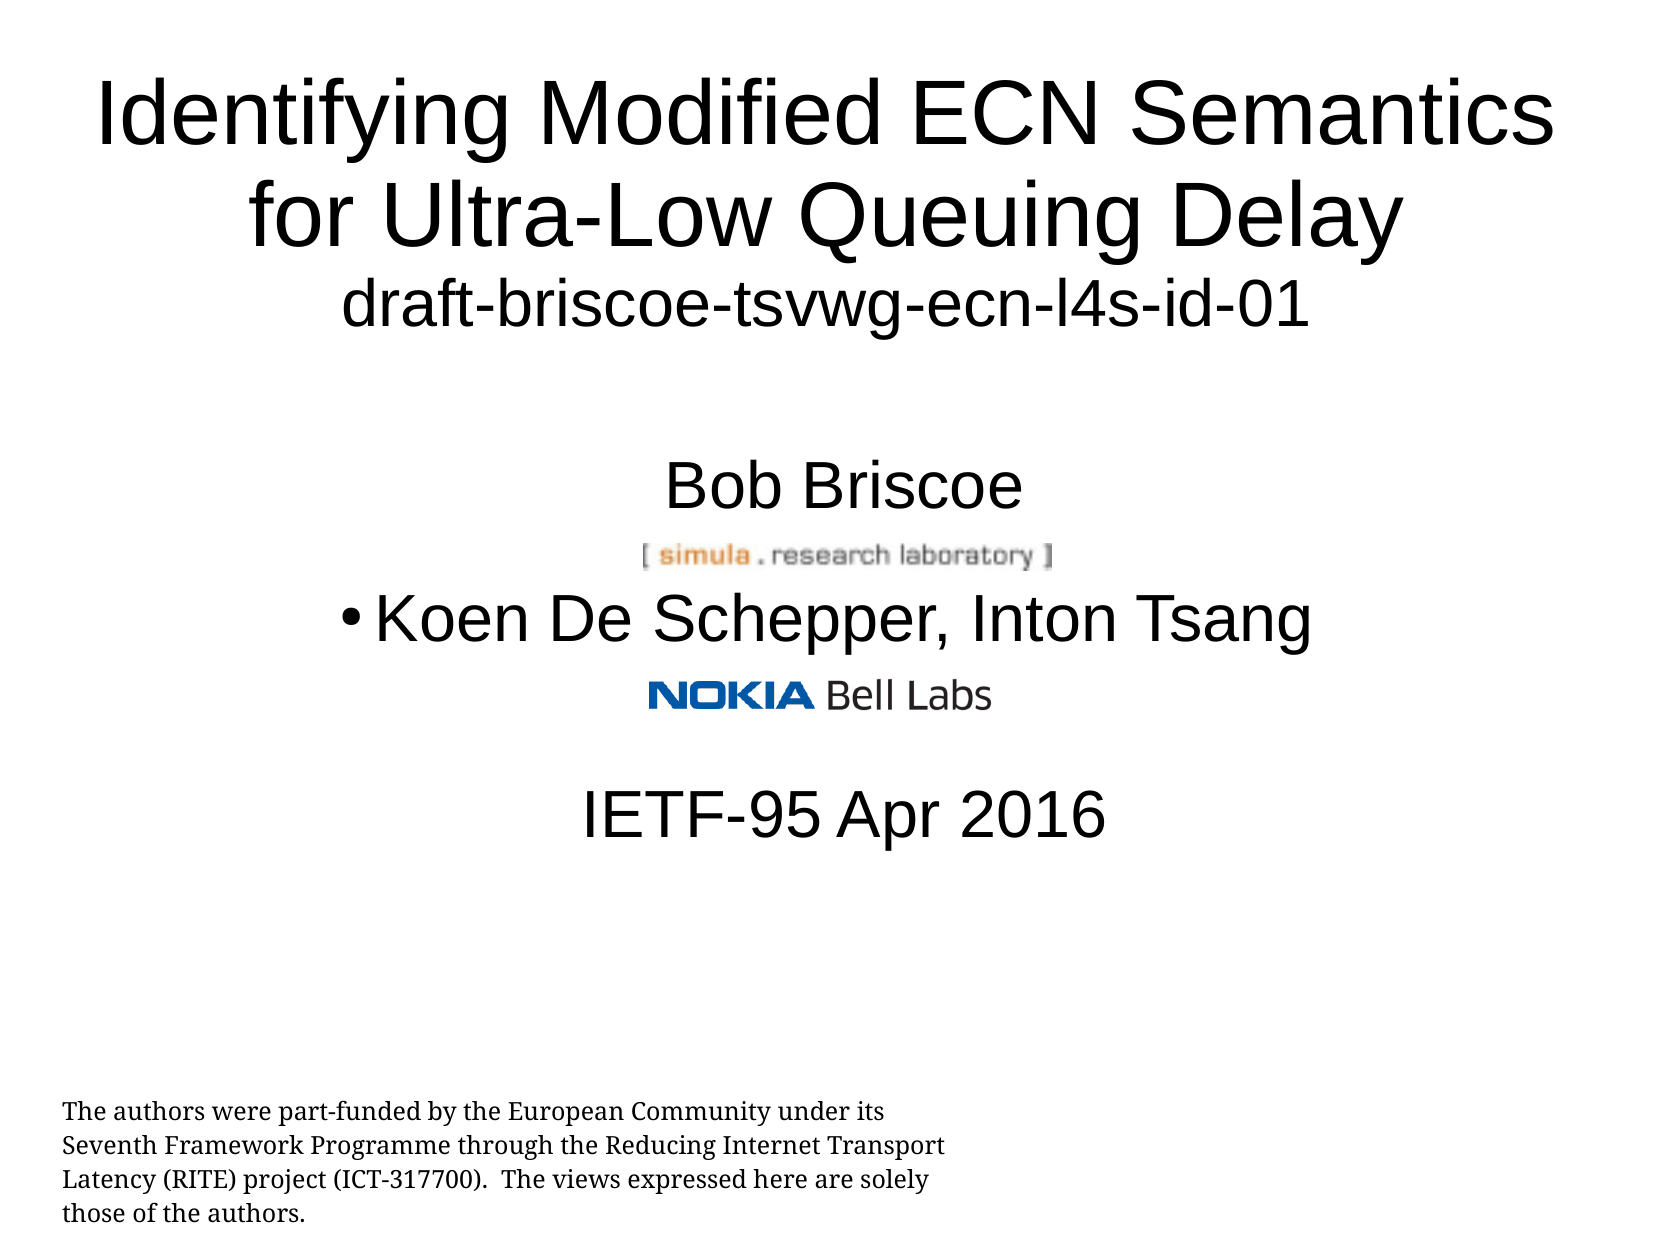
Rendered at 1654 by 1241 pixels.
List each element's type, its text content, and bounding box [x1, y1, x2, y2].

picture [649, 681, 815, 709]
title Identifying Modified ECN Semantics for Ultra-Low Queuing Delay draft-briscoe-tsvwg-ecn-l4s-id-01 [82, 12, 1571, 290]
picture [643, 543, 1052, 571]
text_box The authors were part-funded by the European Community under its Seventh Framework Programme through the Reducing Internet Transport Latency (RITE) project (ICT-317700). The views expressed here are solely those of the authors. [47, 1086, 993, 1188]
picture [828, 673, 1004, 718]
subtitle Bob Briscoe Simula Research Laboratory Koen De Schepper, Inton Tsang Nokia Bell Labs IETF-95 Apr 2016 [82, 290, 1571, 1010]
